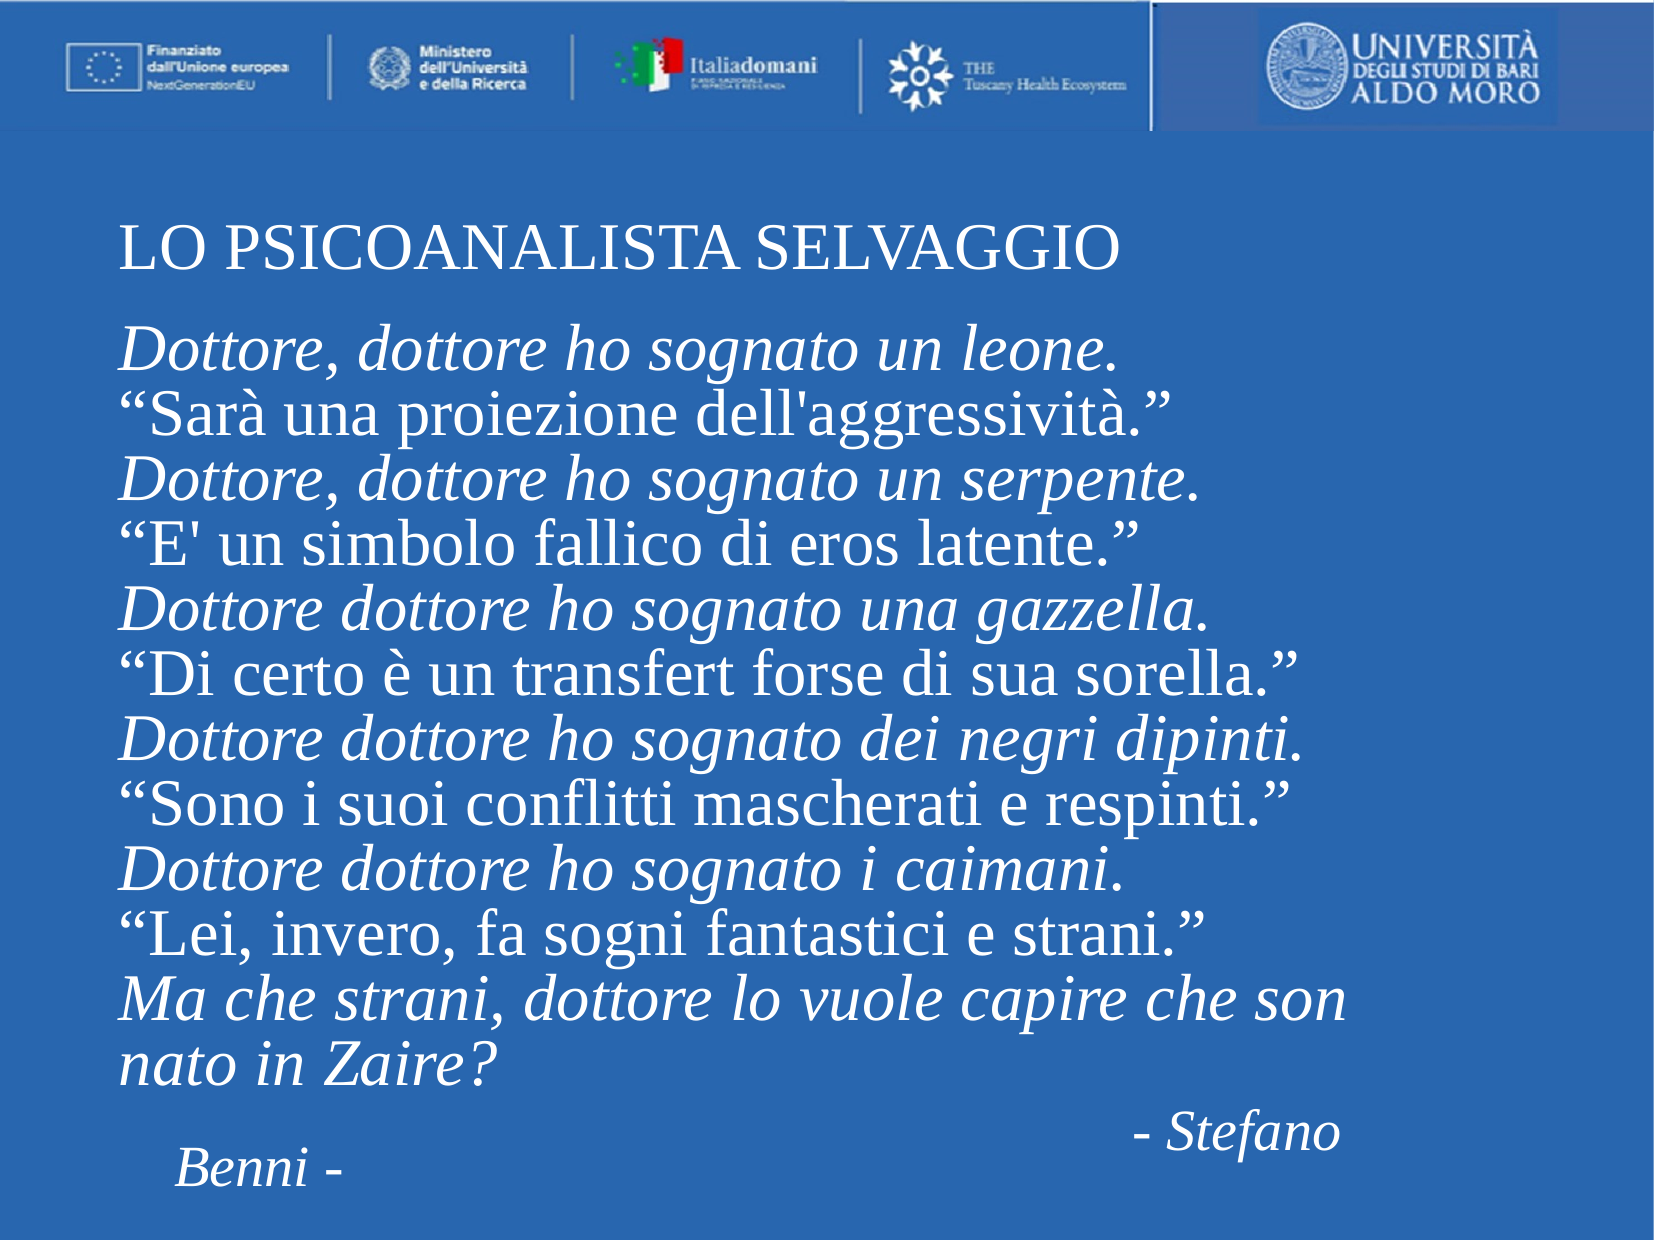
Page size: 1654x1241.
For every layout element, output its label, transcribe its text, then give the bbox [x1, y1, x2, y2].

picture [0, 0, 1654, 132]
subtitle LO PSICOANALISTA SELVAGGIO Dottore, dottore ho sognato un leone. “Sarà una proiezione dell'aggressività.” Dottore, dottore ho sognato un serpente. “E' un simbolo fallico di eros latente.” Dottore dottore ho sognato una gazzella. “Di certo è un transfert forse di sua sorella.” Dottore dottore ho sognato dei negri dipinti. “Sono i suoi conflitti mascherati e respinti.” Dottore dottore ho sognato i caimani. “Lei, invero, fa sogni fantastici e strani.” Ma che strani, dottore lo vuole capire che son nato in Zaire? - Stefano Benni - [103, 230, 1481, 973]
